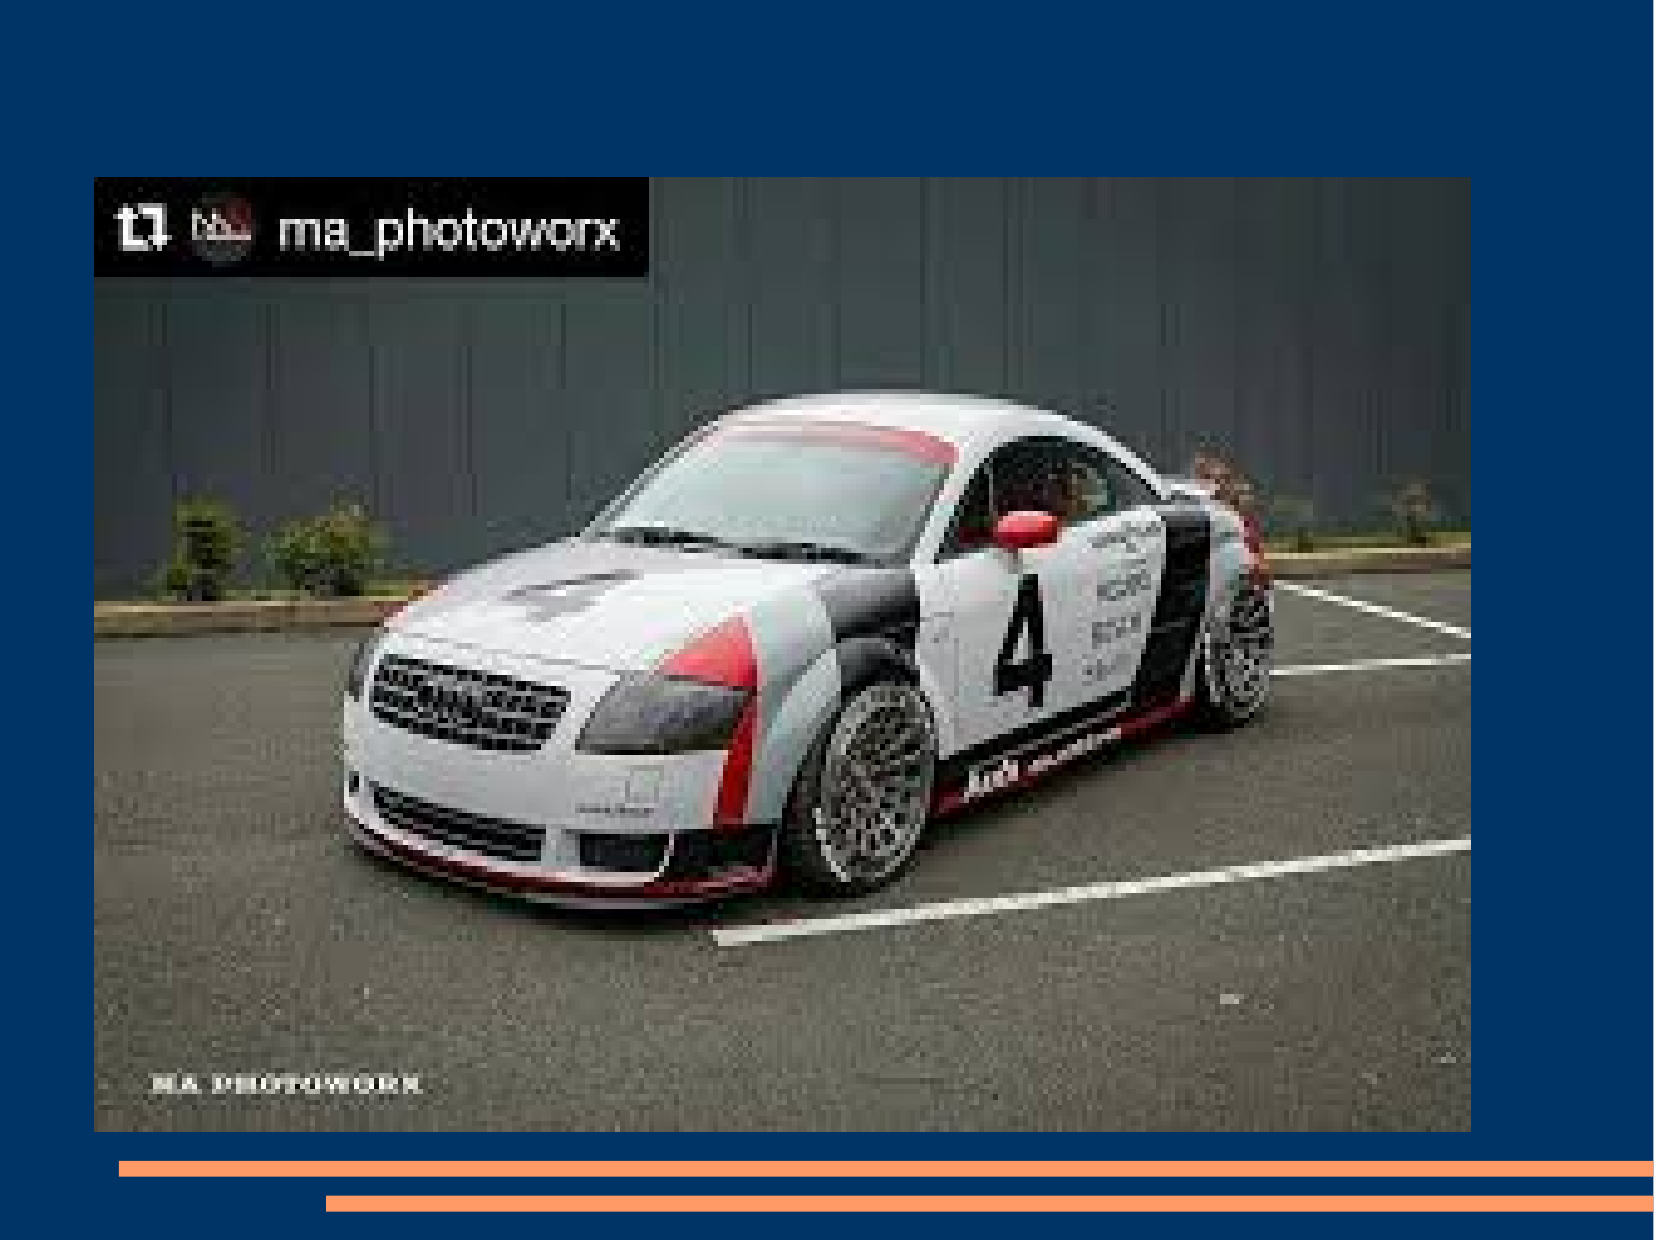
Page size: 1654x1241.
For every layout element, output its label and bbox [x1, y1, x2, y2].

picture [94, 177, 1471, 1132]
